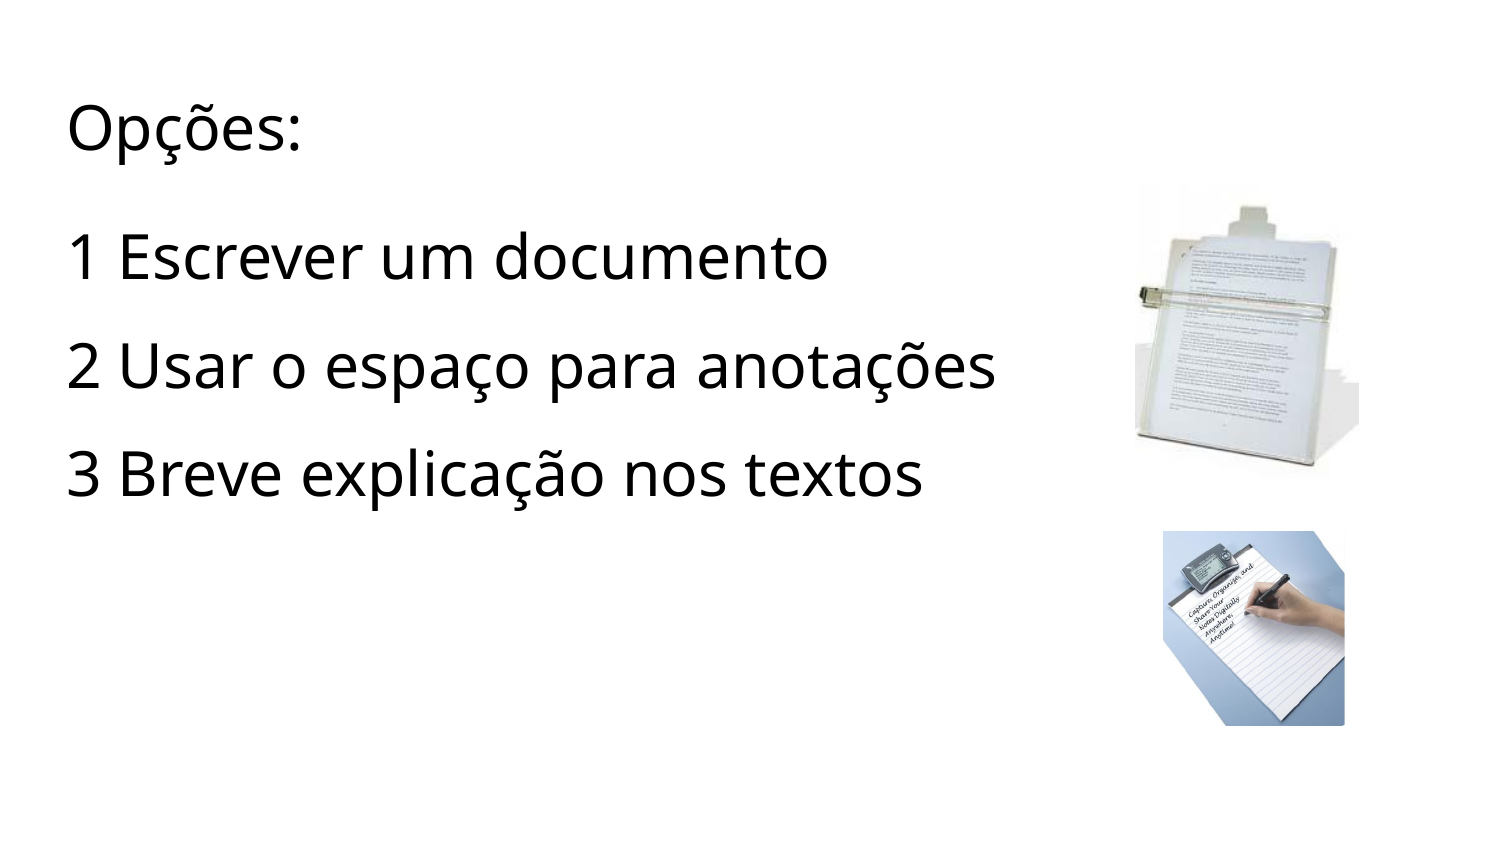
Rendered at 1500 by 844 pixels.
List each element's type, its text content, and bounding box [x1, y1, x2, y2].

list 1 Escrever um documento 2 Usar o espaço para anotações 3 Breve explicação nos textos [51, 202, 1093, 750]
picture [1135, 166, 1359, 510]
title Opções: [51, 72, 1449, 167]
picture [1163, 531, 1345, 726]
